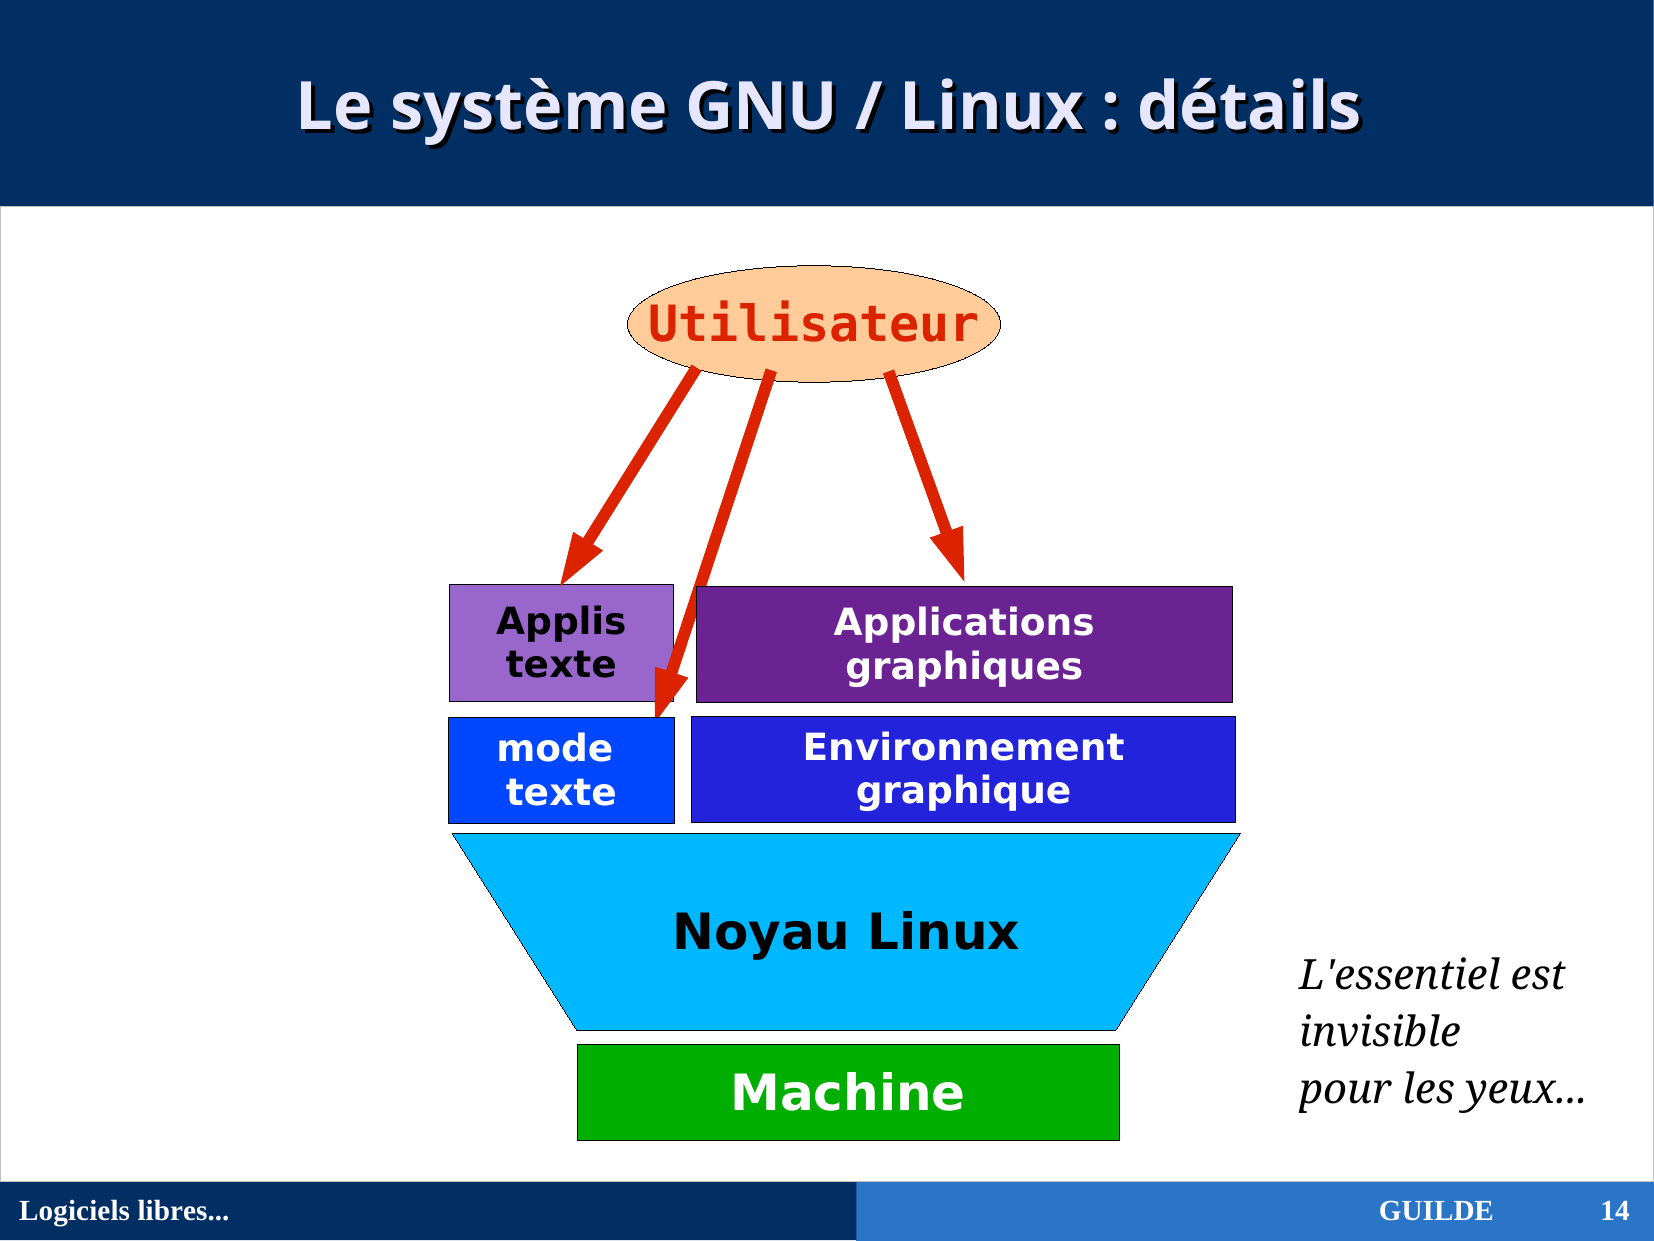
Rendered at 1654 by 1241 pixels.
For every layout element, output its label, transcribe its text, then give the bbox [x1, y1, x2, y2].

text_box Noyau Linux [452, 833, 1241, 1031]
text_box mode texte [448, 717, 675, 824]
text_box Applis texte [449, 584, 674, 702]
text_box Environnement graphique [691, 716, 1236, 823]
text_box L'essentiel est invisible pour les yeux... [1299, 944, 1598, 1123]
title Le système GNU / Linux : détails [123, 0, 1536, 208]
text_box Machine [577, 1044, 1120, 1141]
text_box Applications graphiques [696, 586, 1233, 703]
text_box Utilisateur [627, 265, 1001, 383]
